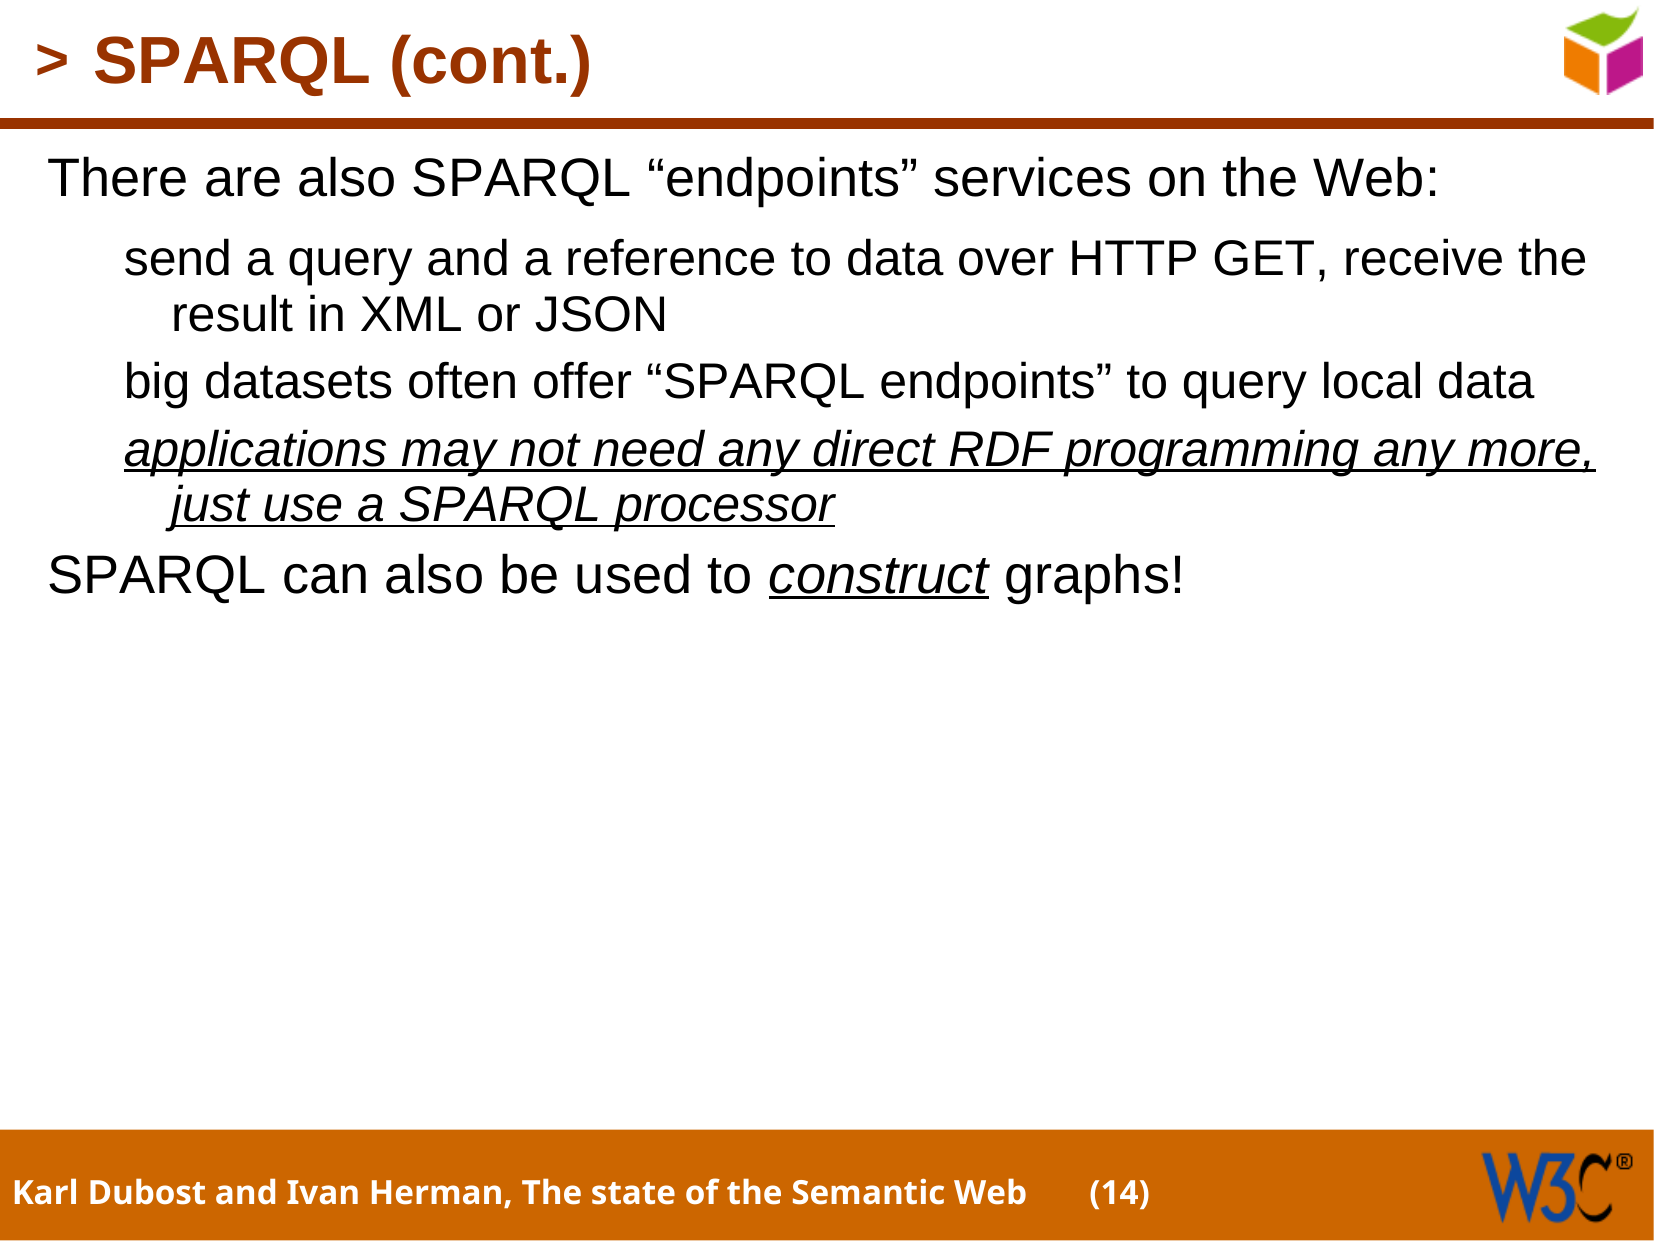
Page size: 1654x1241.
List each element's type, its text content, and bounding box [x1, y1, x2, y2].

title SPARQL (cont.) [93, 7, 1493, 111]
list There are also SPARQL “endpoints” services on the Web: send a query and a reference to data over HTTP GET, receive the result in XML or JSON big datasets often offer “SPARQL endpoints” to query local data applications may not need any direct RDF programming any more, just use a SPARQL processor SPARQL can also be used to construct graphs! [29, 147, 1624, 1119]
picture [1477, 1149, 1639, 1228]
picture [1564, 5, 1643, 95]
